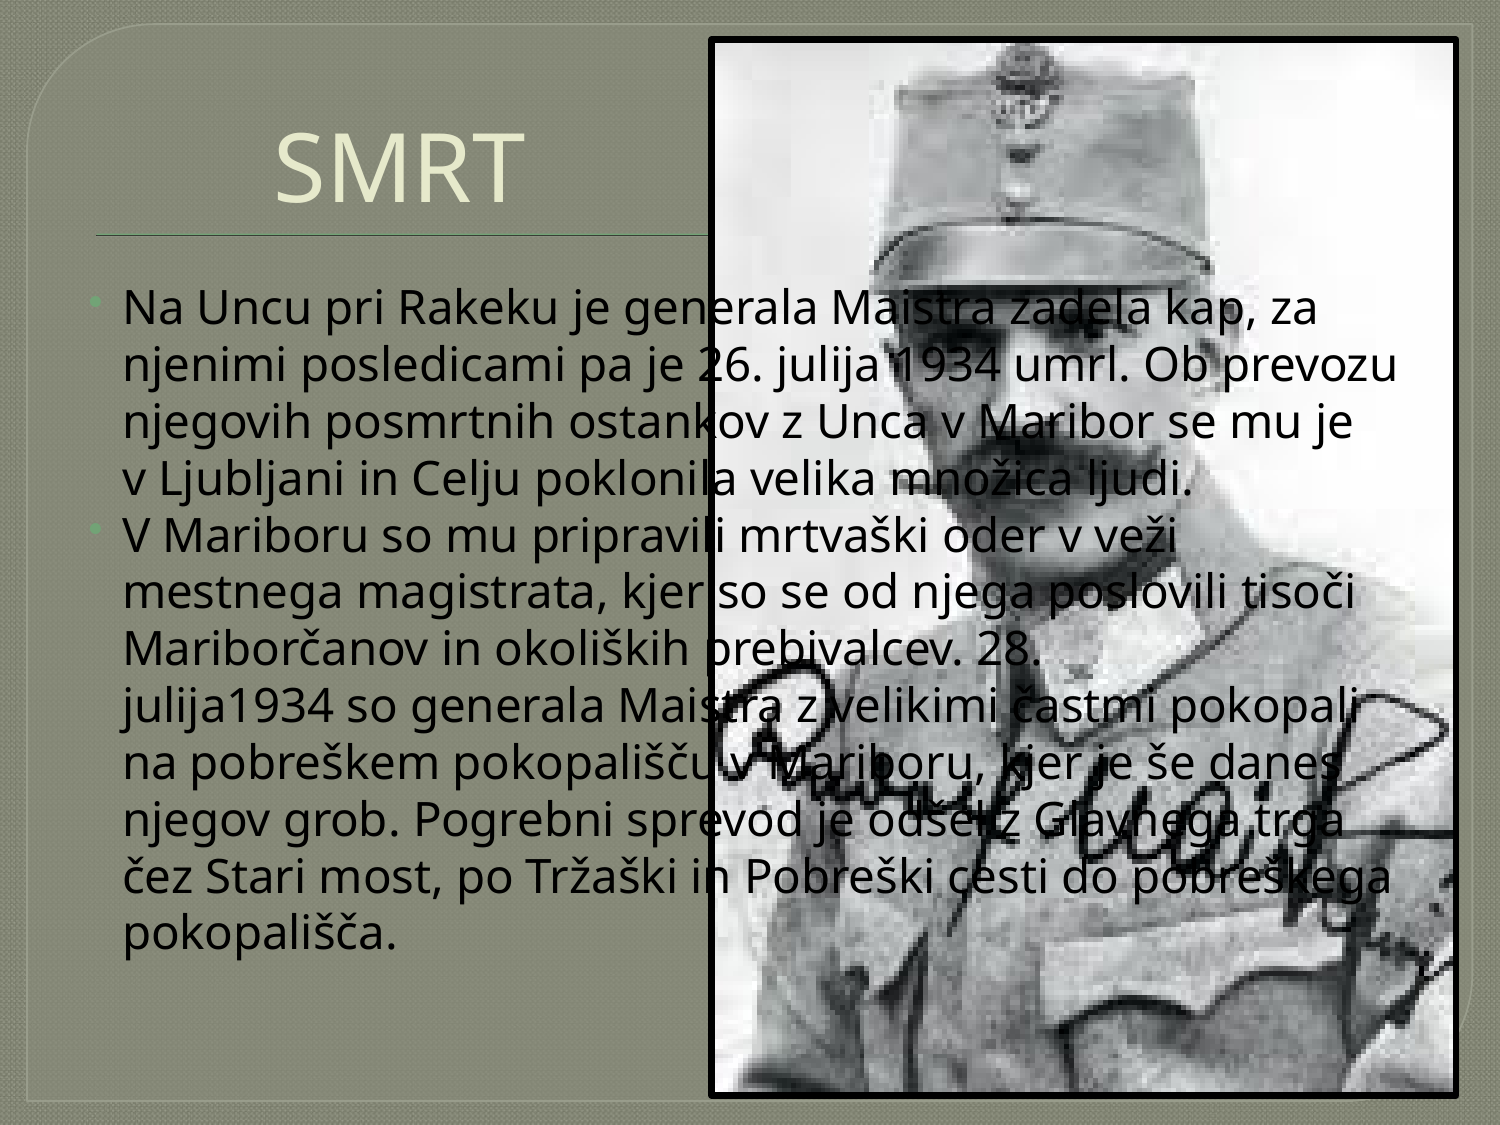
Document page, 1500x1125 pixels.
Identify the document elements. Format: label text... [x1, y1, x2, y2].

list Na Uncu pri Rakeku je generala Maistra zadela kap, za njenimi posledicami pa je 26. julija 1934 umrl. Ob prevozu njegovih posmrtnih ostankov z Unca v Maribor se mu je v Ljubljani in Celju poklonila velika množica ljudi. V Mariboru so mu pripravili mrtvaški oder v veži mestnega magistrata, kjer so se od njega poslovili tisoči Mariborčanov in okoliških prebivalcev. 28. julija1934 so generala Maistra z velikimi častmi pokopali na pobreškem pokopališču v Mariboru, kjer je še danes njegov grob. Pogrebni sprevod je odšel z Glavnega trga čez Stari most, po Tržaški in Pobreški cesti do pobreškega pokopališča. [75, 270, 1425, 1013]
title SMRT [75, 41, 1425, 230]
picture [0, 0, 1500, 1125]
